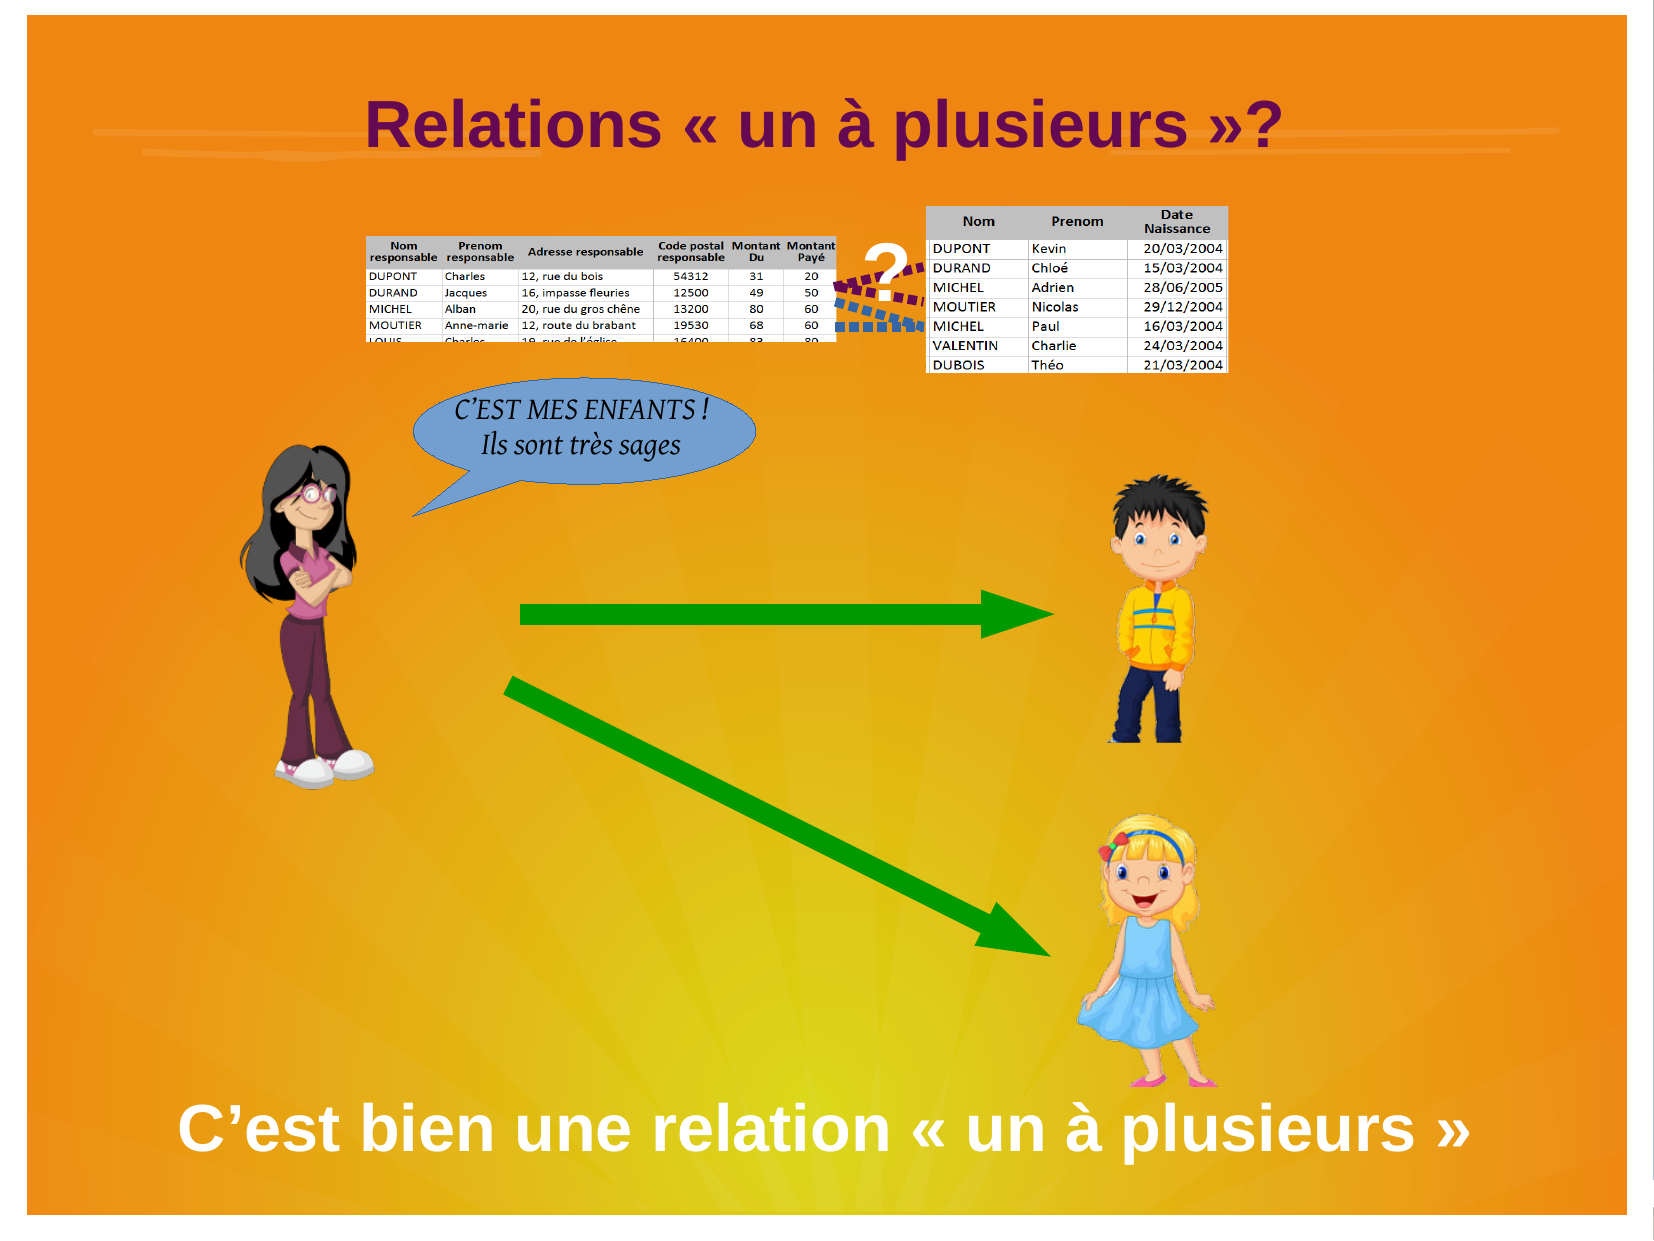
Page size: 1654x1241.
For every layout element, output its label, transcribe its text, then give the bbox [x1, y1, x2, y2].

text_box C’EST MES ENFANTS ! Ils sont très sages [412, 377, 756, 517]
text_box C’est bien une relation « un à plusieurs » [577, 1062, 1074, 1193]
picture [996, 772, 1289, 1087]
picture [996, 436, 1276, 744]
text_box Relations « un à plusieurs »? [577, 59, 1074, 189]
text_box ? [861, 271, 888, 327]
picture [224, 236, 837, 815]
picture [925, 206, 1229, 373]
